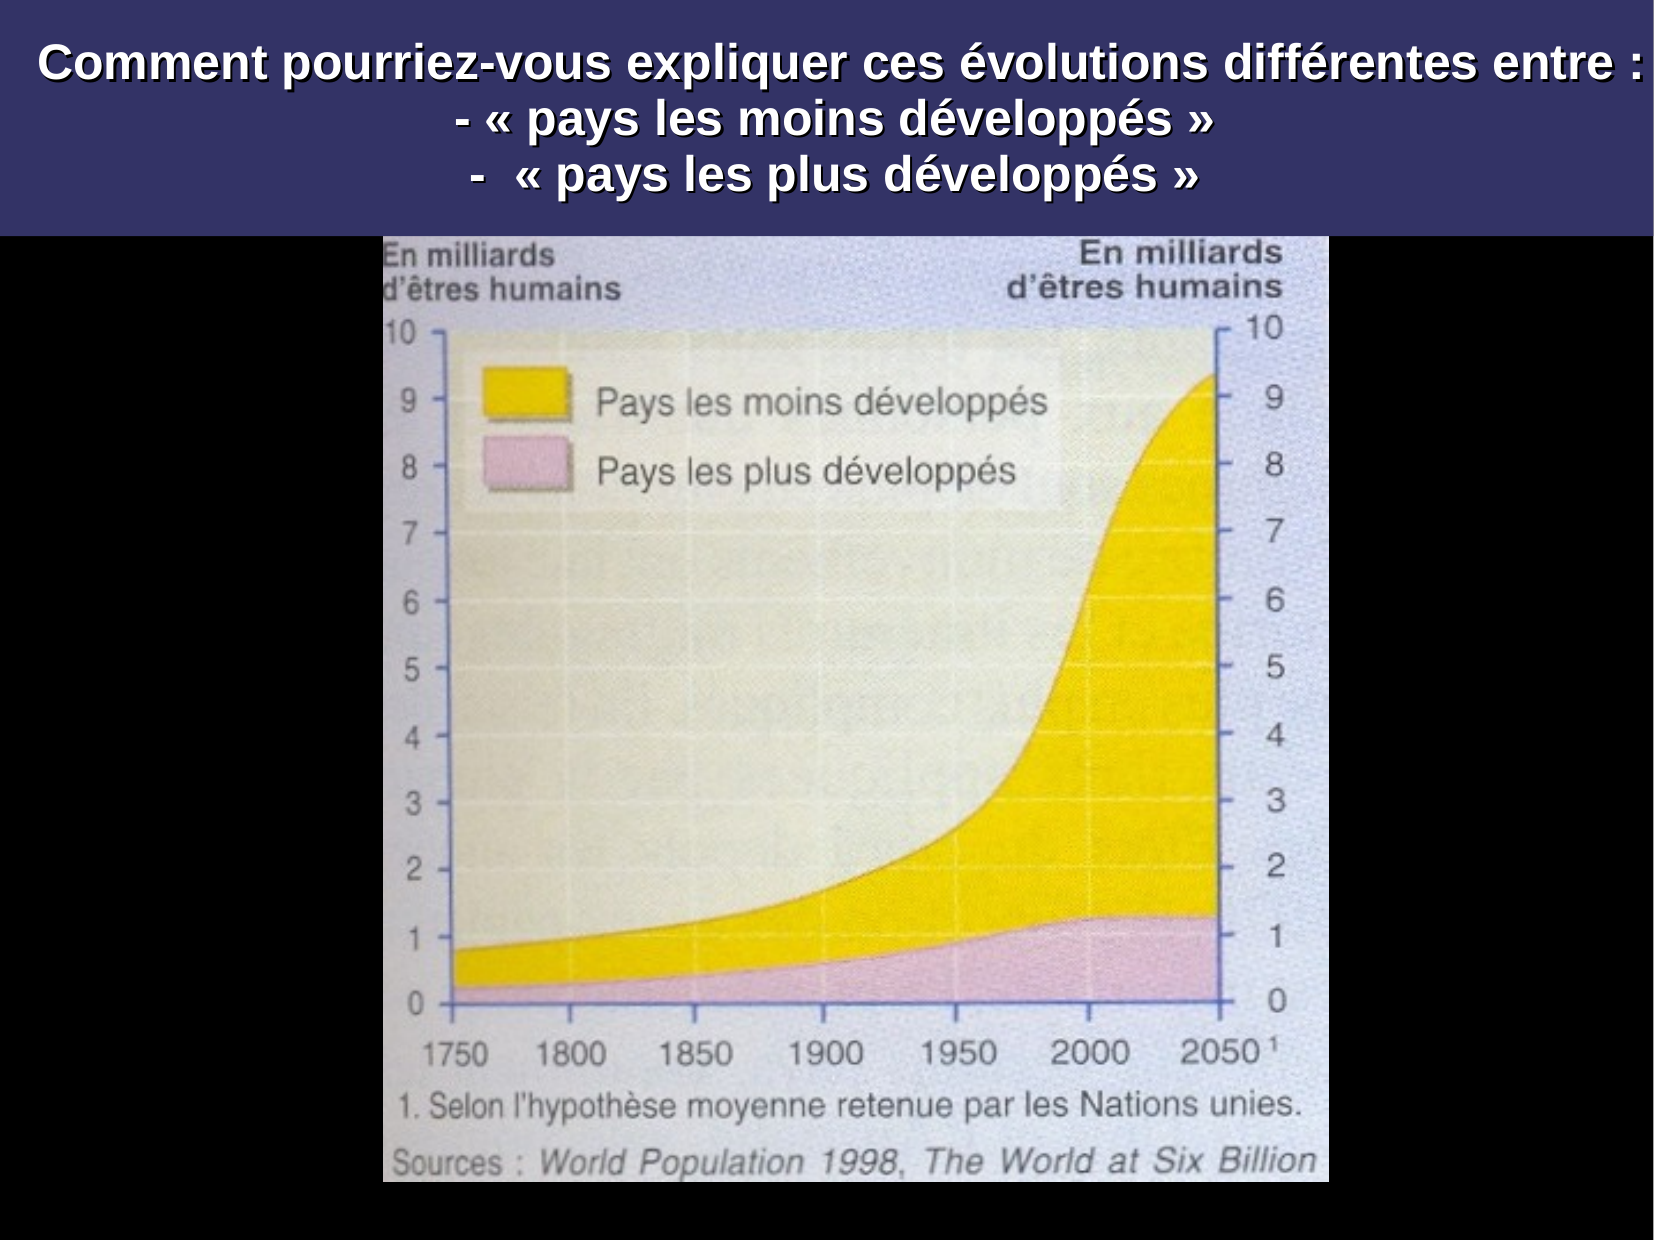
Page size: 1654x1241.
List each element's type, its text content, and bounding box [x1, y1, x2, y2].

picture [383, 237, 1329, 1182]
text_box Comment pourriez-vous expliquer ces évolutions différentes entre : - « pays les moins développés » - « pays les plus développés » [0, 0, 1654, 237]
